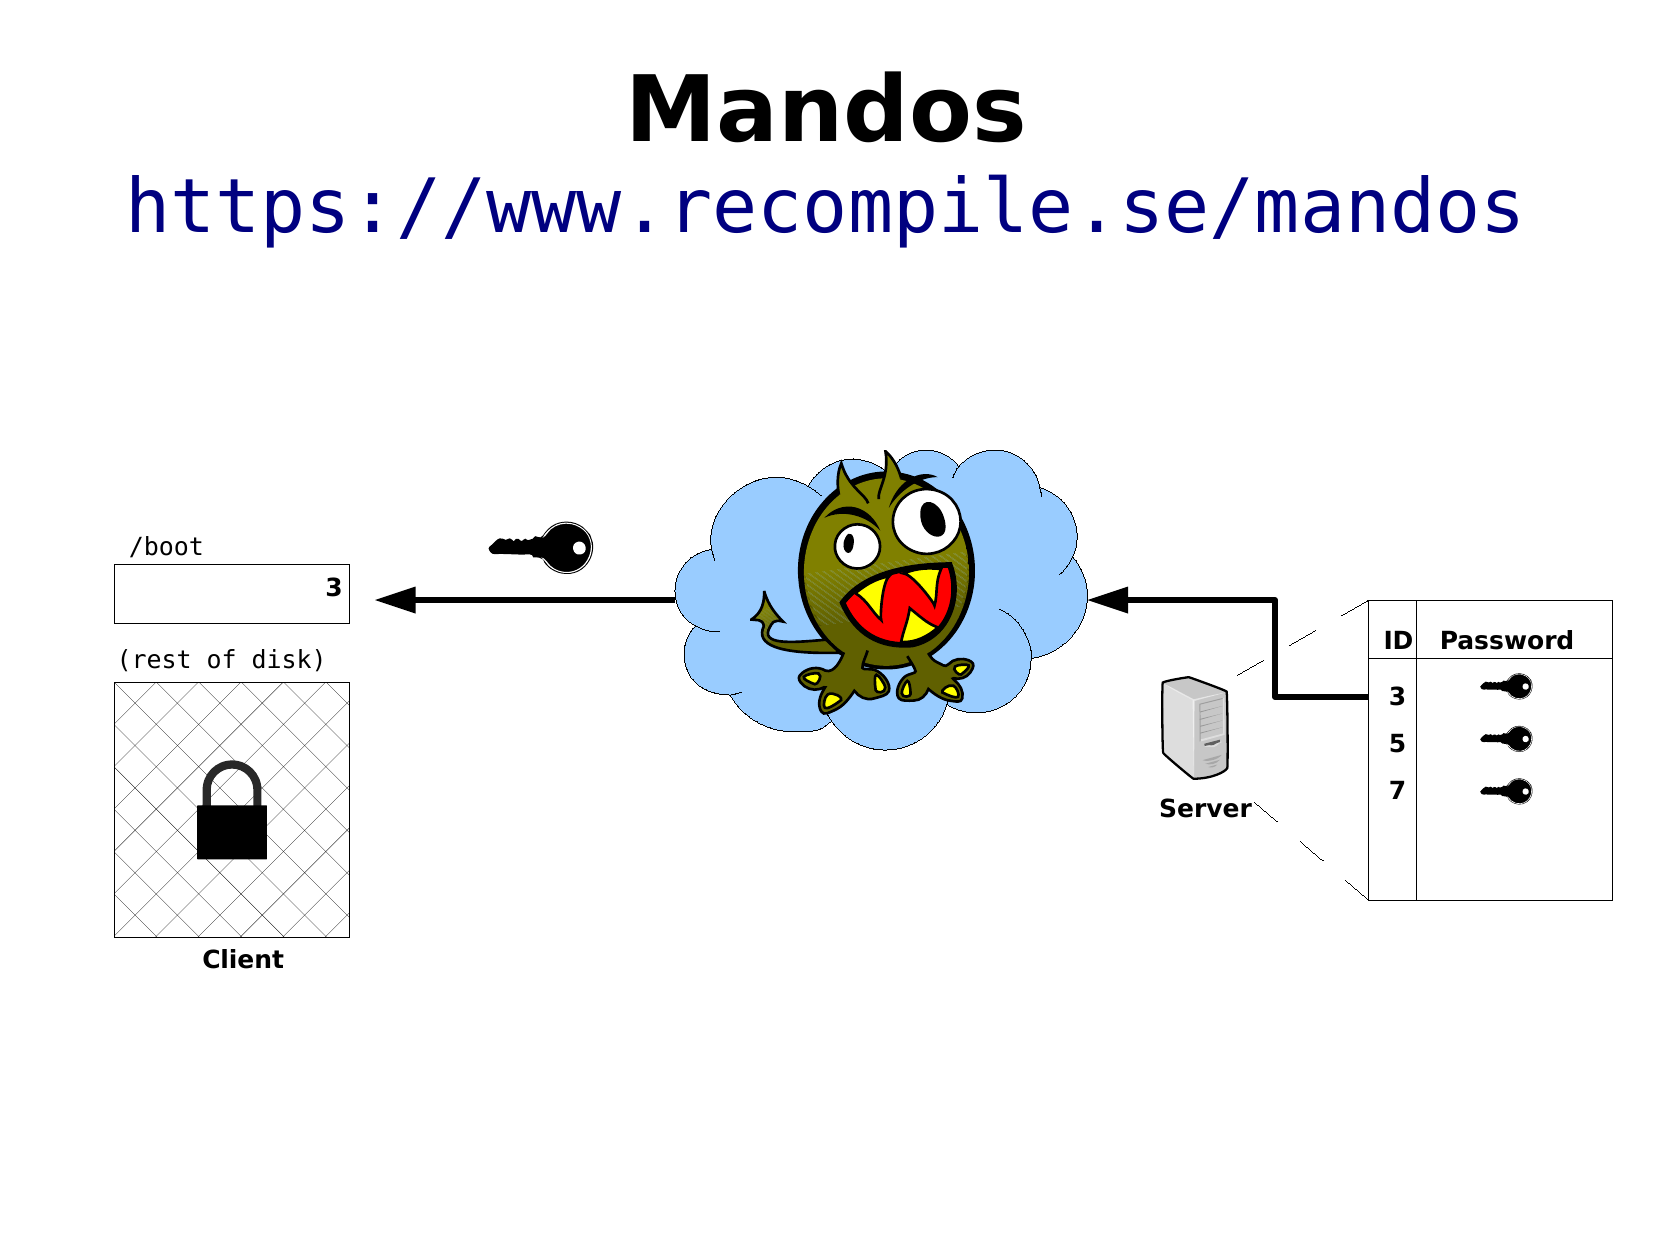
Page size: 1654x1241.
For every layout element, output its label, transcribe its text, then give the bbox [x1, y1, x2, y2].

text_box [114, 564, 350, 624]
text_box [976, 450, 1088, 713]
text_box [1369, 600, 1613, 901]
title Mandos https://www.recompile.se/mandos [82, 49, 1571, 257]
text_box [674, 483, 943, 751]
text_box Password [1425, 618, 1605, 663]
text_box [114, 696, 350, 938]
text_box 3 [310, 565, 376, 610]
text_box Server [1144, 786, 1360, 831]
text_box (rest of disk) [101, 637, 376, 696]
text_box 3 [1374, 675, 1439, 720]
text_box ID [1368, 618, 1425, 663]
picture [750, 450, 976, 715]
picture [1462, 716, 1555, 766]
text_box /boot [114, 525, 294, 570]
picture [1462, 663, 1555, 713]
text_box 5 [1374, 721, 1439, 766]
text_box Client [187, 937, 300, 982]
picture [1142, 657, 1247, 806]
picture [453, 502, 638, 597]
picture [1462, 768, 1555, 818]
text_box 7 [1374, 768, 1439, 813]
picture [170, 748, 294, 872]
